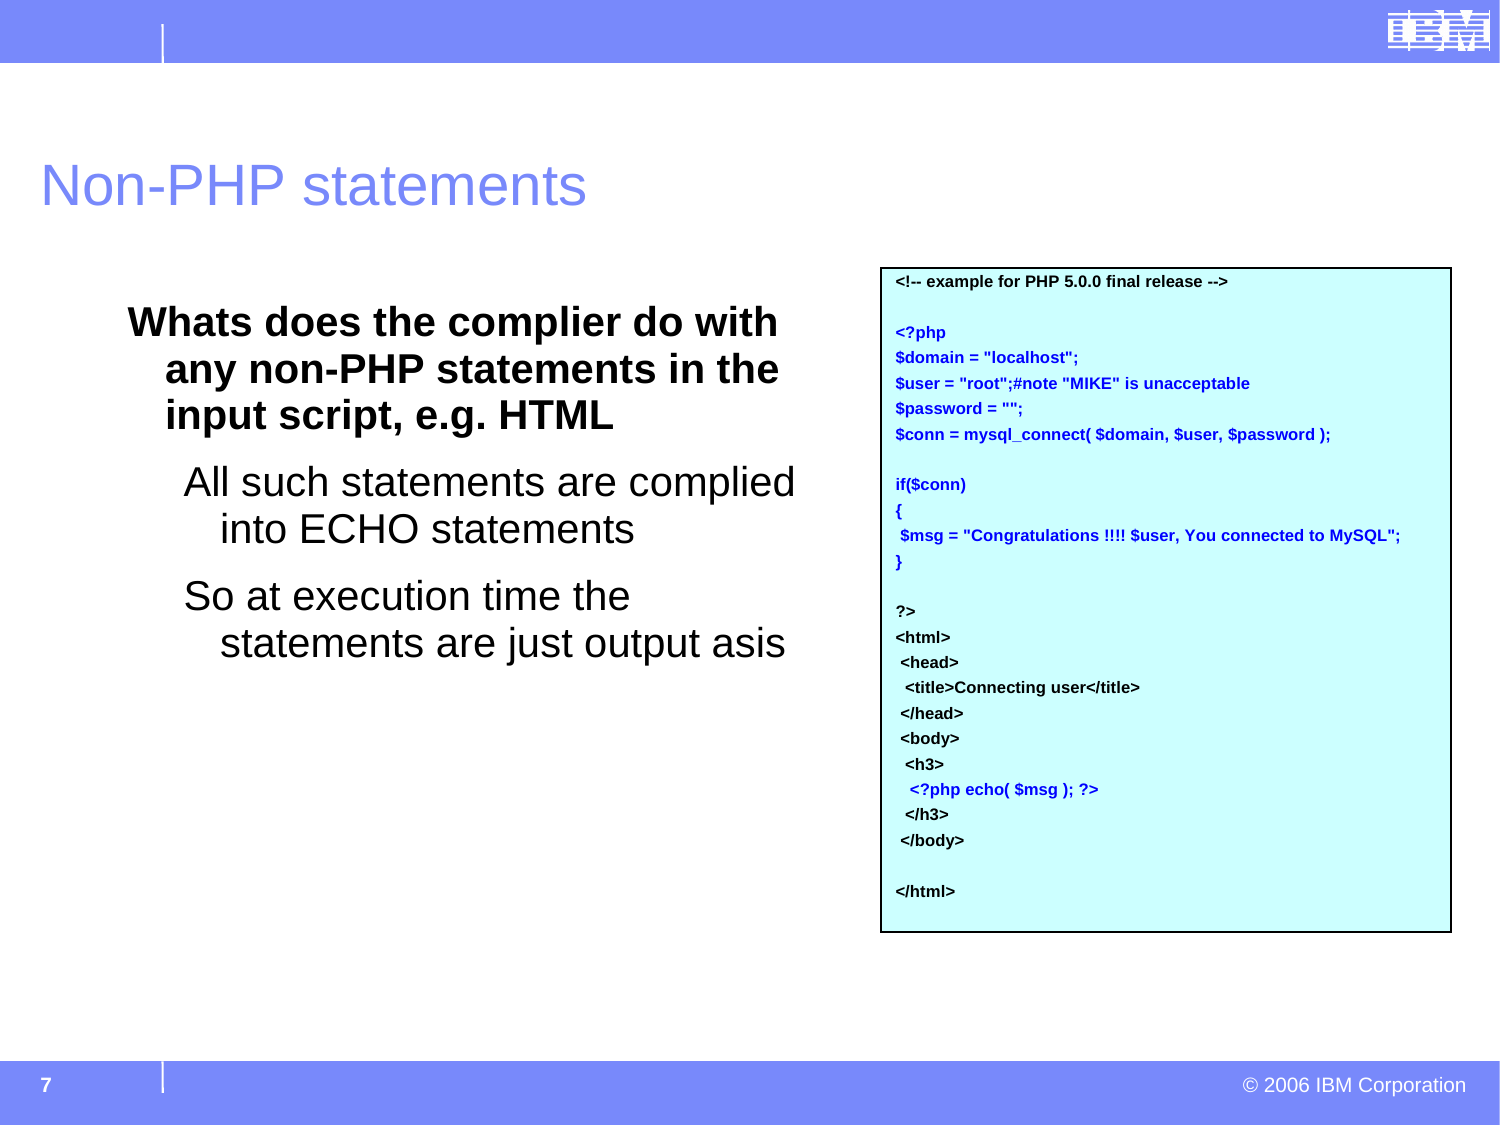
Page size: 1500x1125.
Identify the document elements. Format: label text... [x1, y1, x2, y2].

list Whats does the complier do with any non-PHP statements in the input script, e.g. HTML All such statements are complied into ECHO statements So at execution time the statements are just output asis [112, 291, 825, 1125]
title Non-PHP statements [25, 123, 1378, 225]
text_box <!-- example for PHP 5.0.0 final release --> <?php $domain = "localhost"; $user = "root";#note "MIKE" is unacceptable $password = ""; $conn = mysql_connect( $domain, $user, $password ); if($conn)‏ { $msg = "Congratulations !!!! $user, You connected to MySQL"; } ?> <html> <head> <title>Connecting user</title> </head> <body> <h3> <?php echo( $msg ); ?> </h3> </body> </html> [880, 267, 1451, 932]
